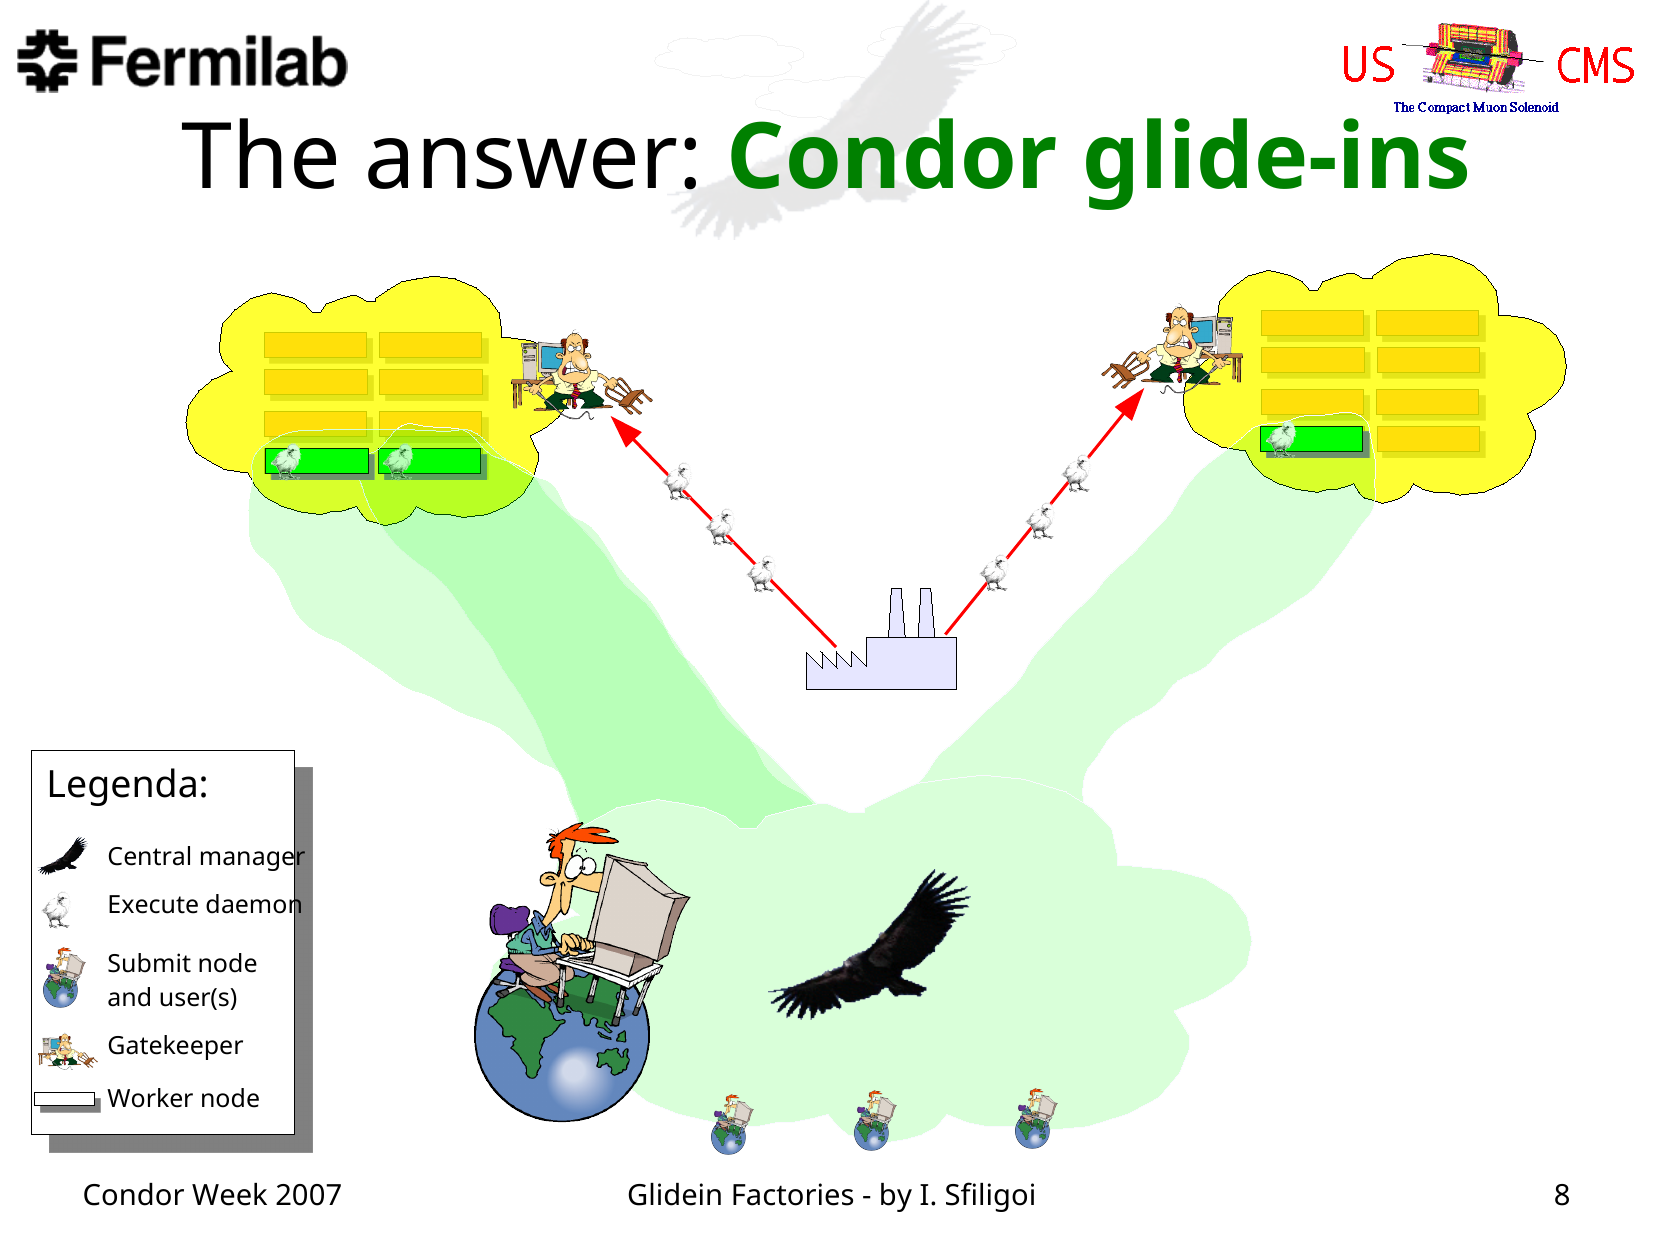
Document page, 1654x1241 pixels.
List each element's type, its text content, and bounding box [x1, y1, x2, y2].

text_box [806, 588, 957, 690]
text_box Submit node and user(s) [92, 938, 266, 1010]
text_box Execute daemon [92, 878, 308, 923]
picture [768, 869, 971, 1020]
text_box Gatekeeper [92, 1020, 249, 1065]
picture [711, 1094, 754, 1155]
picture [746, 555, 777, 593]
picture [1340, 23, 1636, 114]
picture [1061, 454, 1092, 493]
picture [511, 329, 653, 420]
text_box Central manager [92, 831, 308, 876]
picture [705, 508, 736, 546]
picture [662, 462, 693, 501]
picture [1015, 1088, 1058, 1149]
picture [854, 1090, 897, 1151]
picture [38, 1032, 98, 1070]
picture [17, 29, 348, 93]
picture [474, 822, 691, 1123]
text_box [185, 253, 1567, 1141]
picture [37, 836, 88, 875]
picture [979, 554, 1010, 592]
text_box Worker node [92, 1073, 267, 1118]
picture [1101, 303, 1243, 394]
title The answer: Condor glide-ins [82, 49, 1571, 257]
picture [41, 891, 72, 929]
text_box [34, 1092, 92, 1106]
picture [43, 947, 86, 1008]
picture [1025, 502, 1056, 540]
text_box Legenda: [31, 750, 295, 1135]
